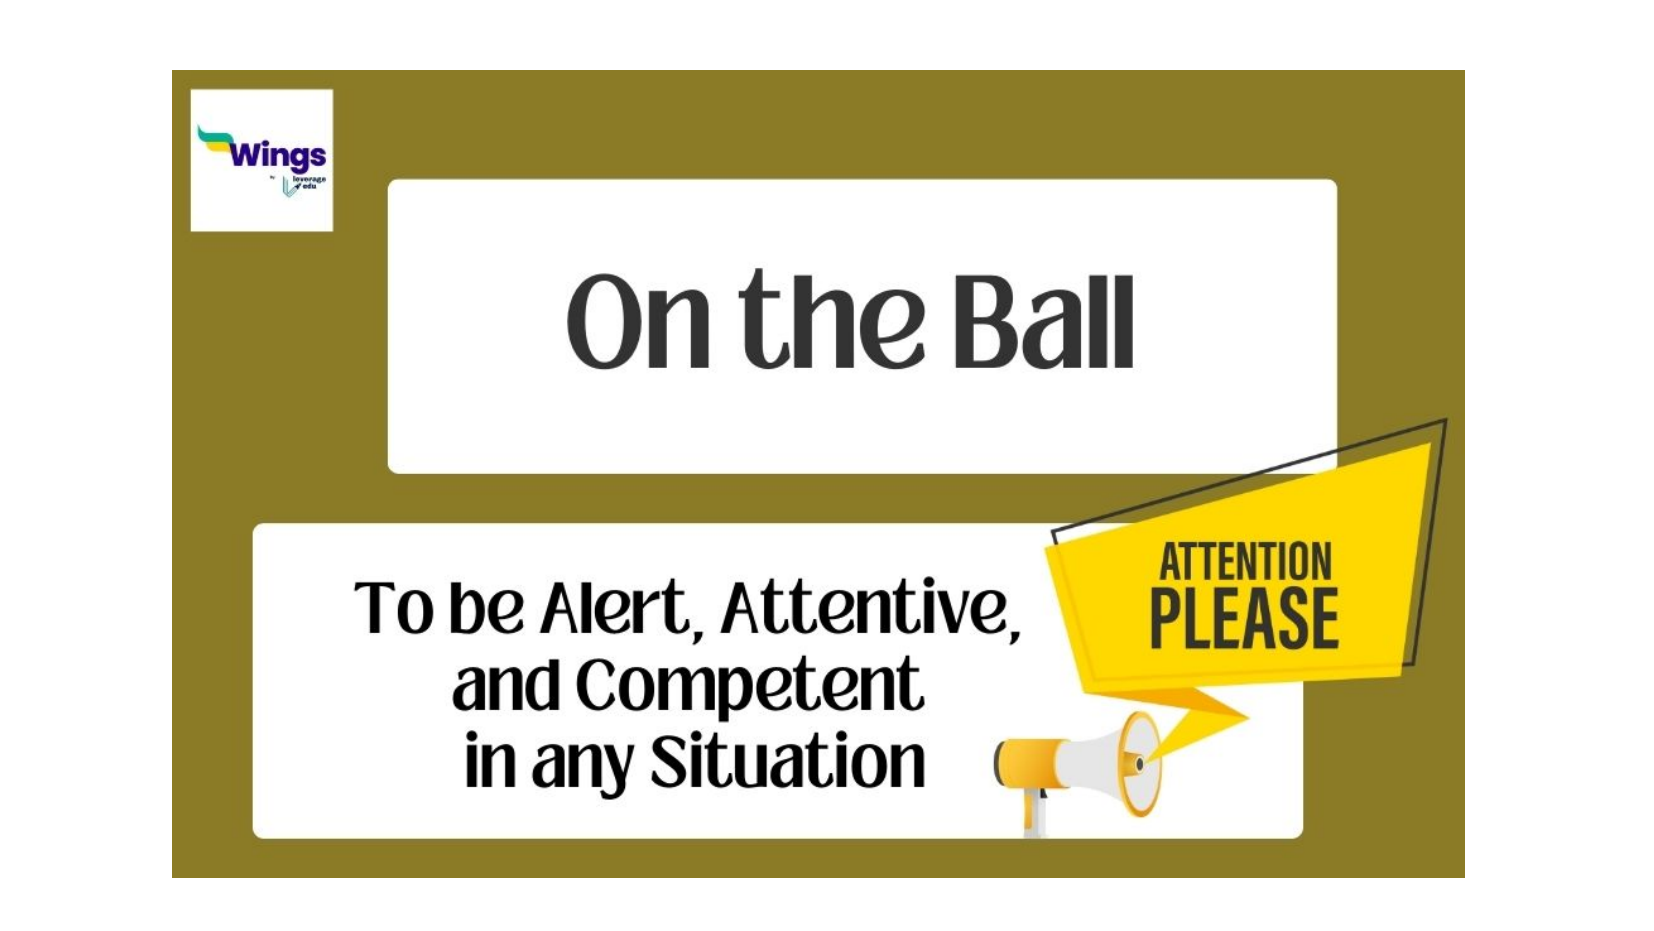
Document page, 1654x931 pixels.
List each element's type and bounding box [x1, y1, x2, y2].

picture [172, 70, 1465, 878]
